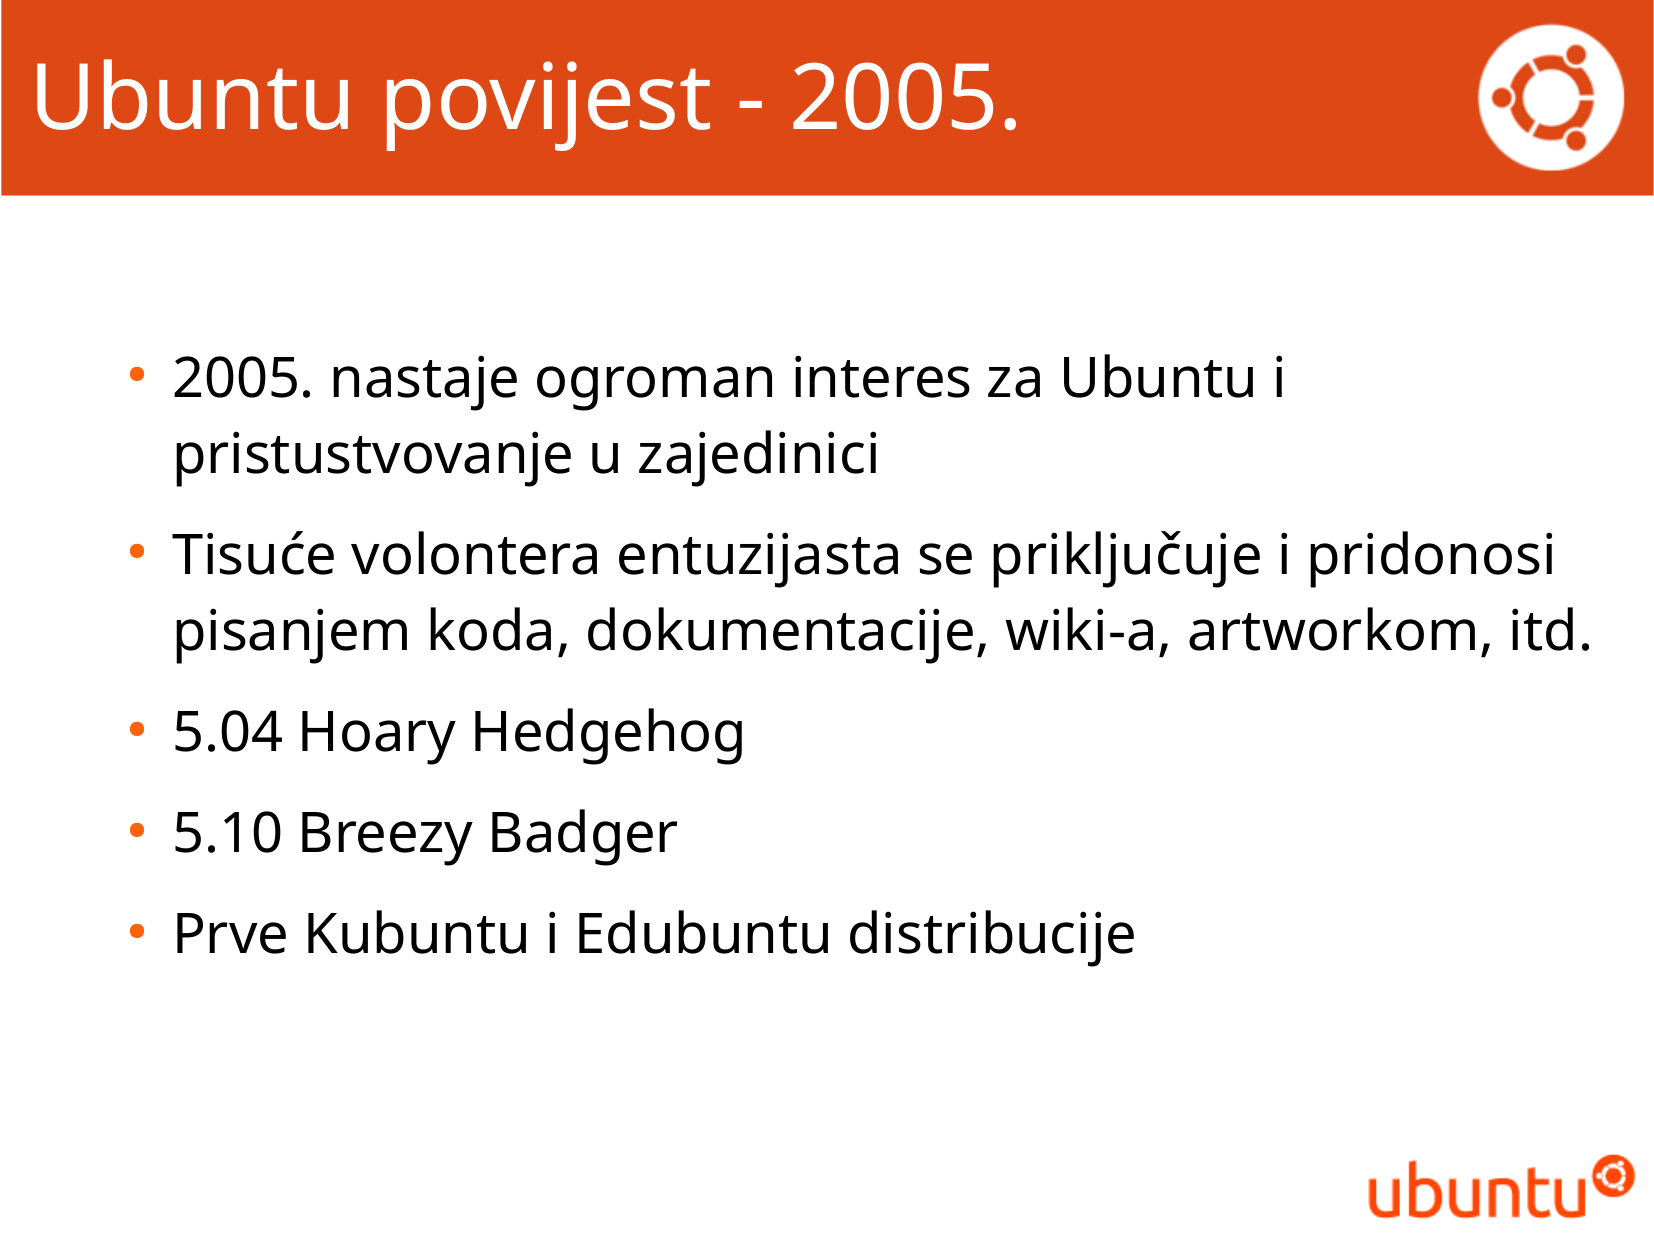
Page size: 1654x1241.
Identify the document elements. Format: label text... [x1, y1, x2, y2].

list 2005. nastaje ogroman interes za Ubuntu i pristustvovanje u zajedinici Tisuće volontera entuzijasta se priključuje i pridonosi pisanjem koda, dokumentacije, wiki-a, artworkom, itd. 5.04 Hoary Hedgehog 5.10 Breezy Badger Prve Kubuntu i Edubuntu distribucije [112, 337, 1601, 1054]
title Ubuntu povijest - 2005. [29, 0, 1459, 198]
picture [0, 0, 1654, 1241]
